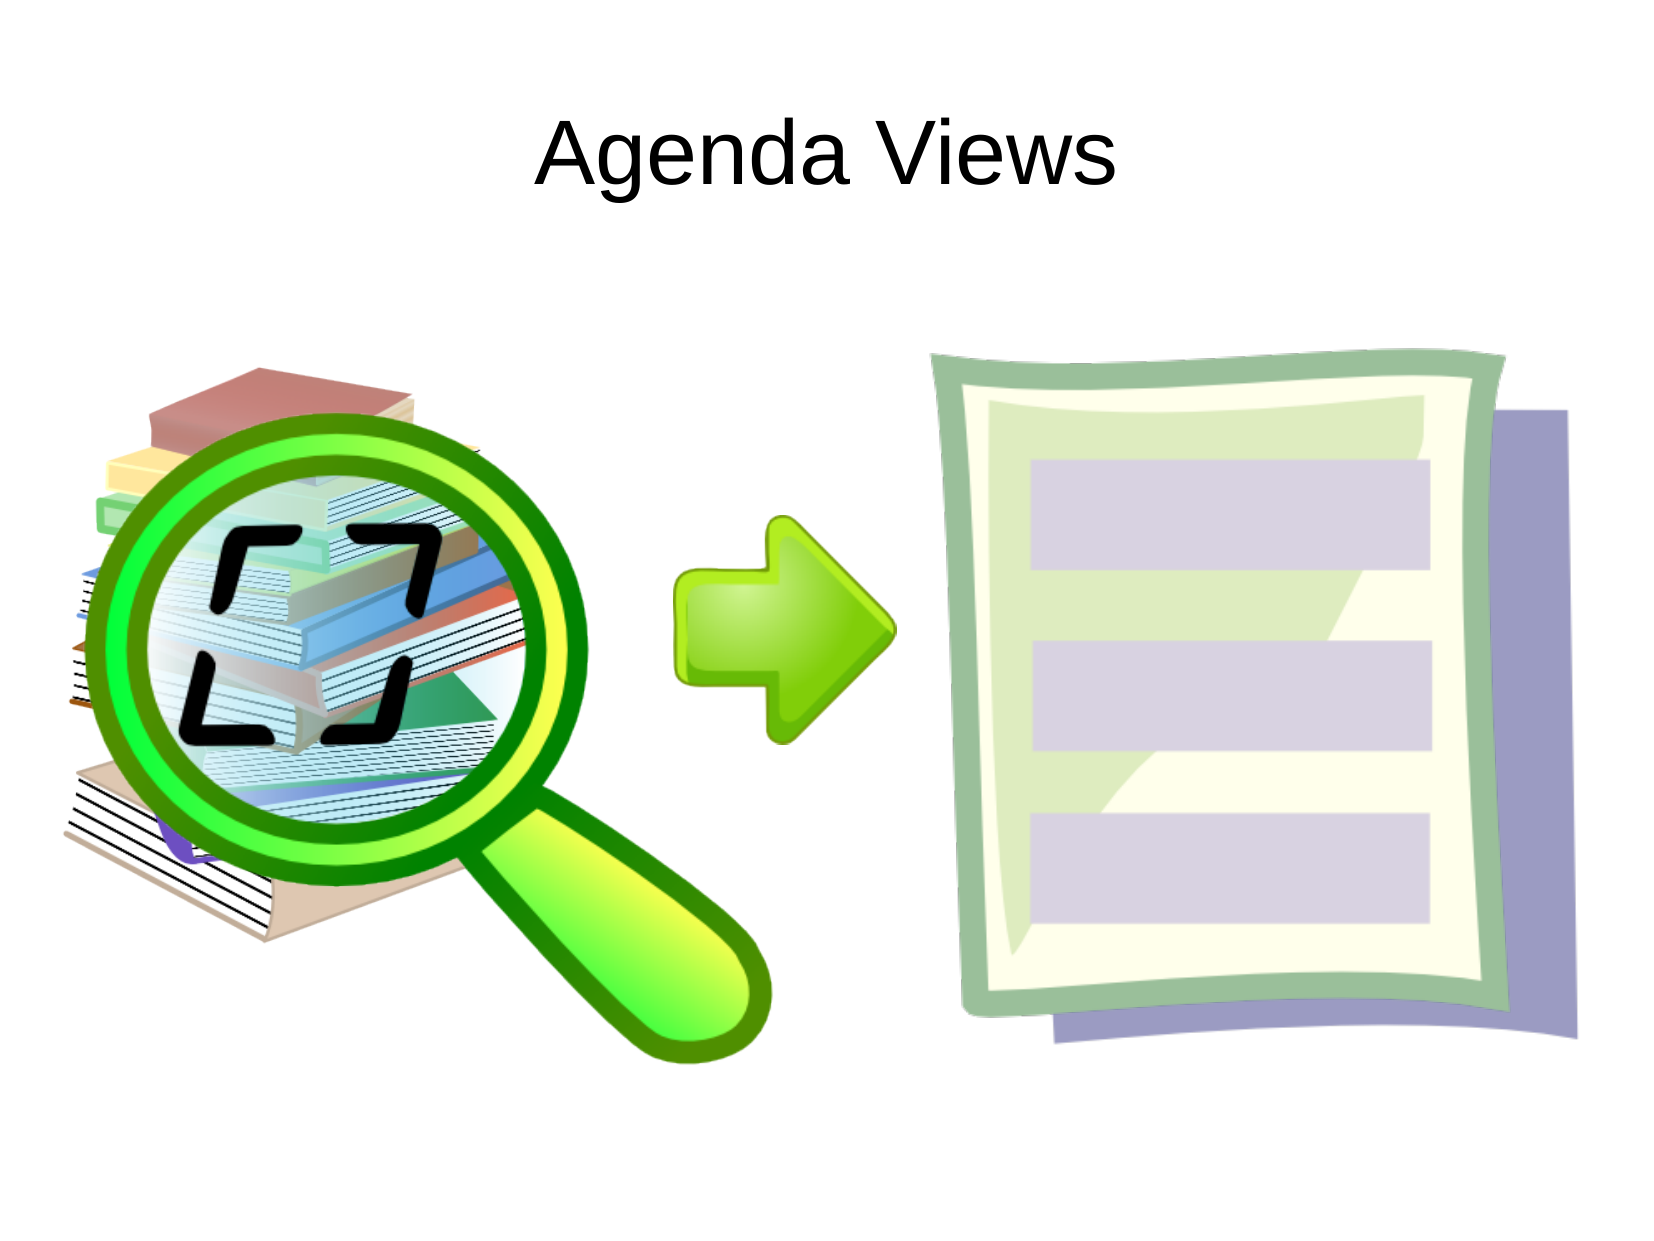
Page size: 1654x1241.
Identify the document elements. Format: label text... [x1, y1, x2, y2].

picture [49, 339, 1616, 1132]
title Agenda Views [82, 49, 1571, 257]
